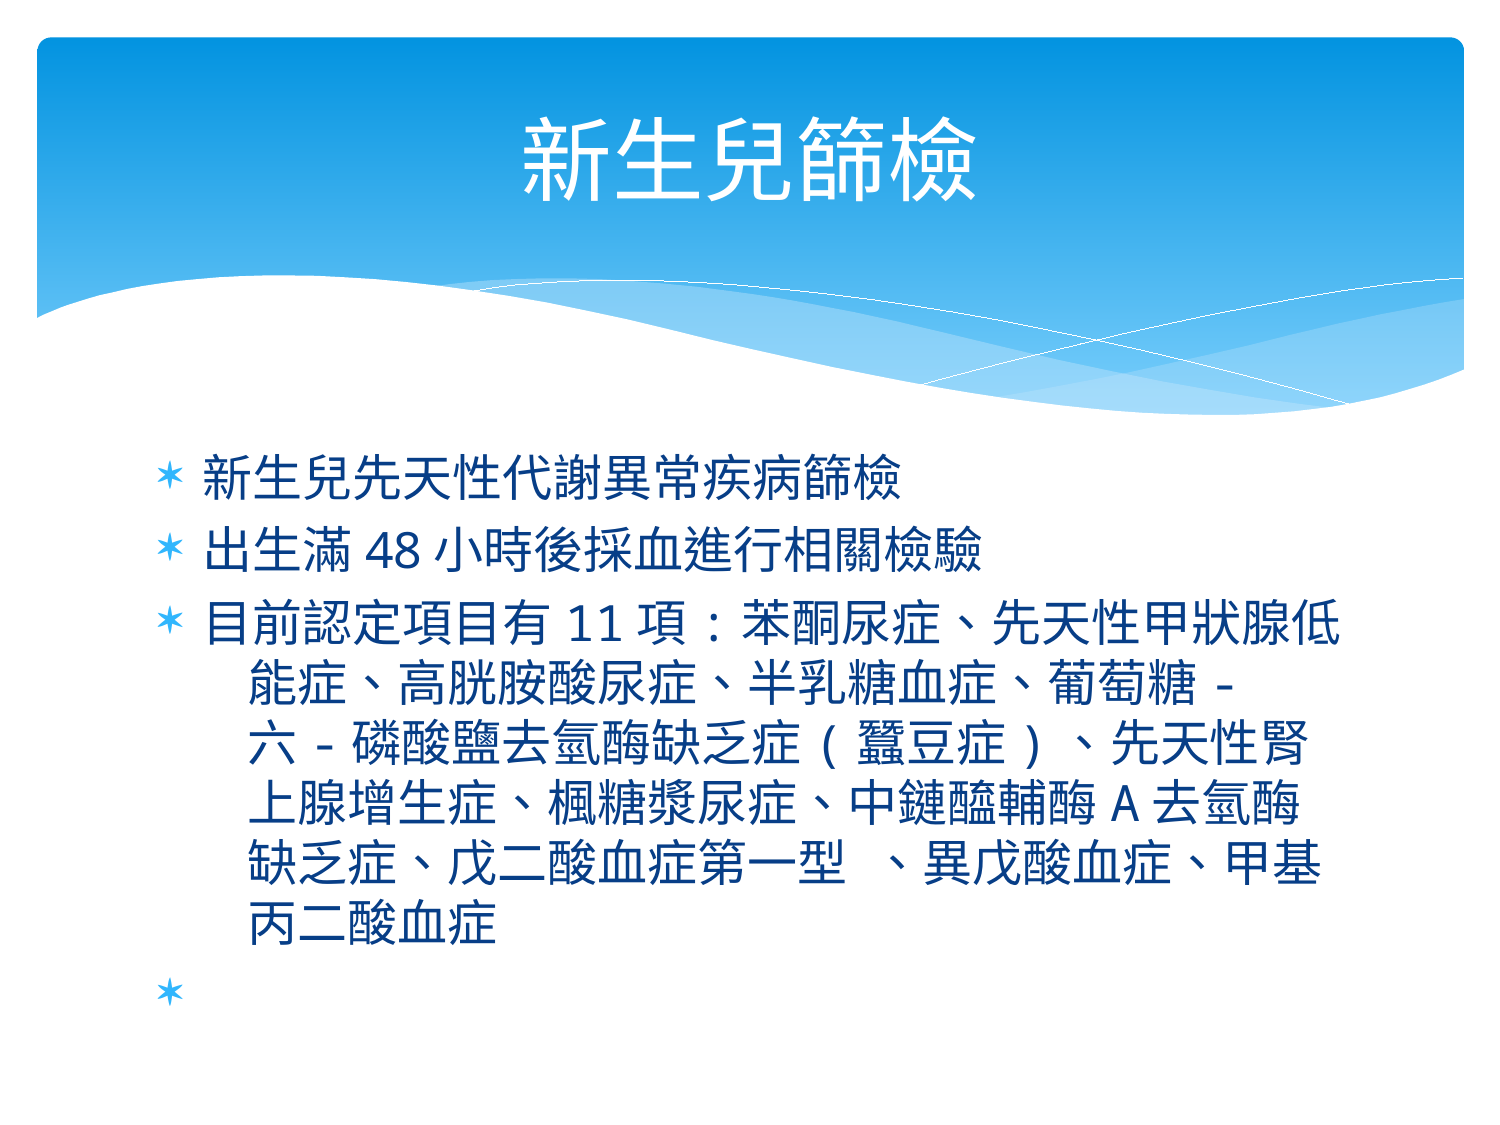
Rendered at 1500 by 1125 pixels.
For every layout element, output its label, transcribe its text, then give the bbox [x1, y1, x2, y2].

list 新生兒先天性代謝異常疾病篩檢 出生滿48小時後採血進行相關檢驗 目前認定項目有11項:苯酮尿症、先天性甲狀腺低能症、高胱胺酸尿症、半乳糖血症、葡萄糖-六-磷酸鹽去氫酶缺乏症(蠶豆症)、先天性腎上腺增生症、楓糖漿尿症、中鏈醯輔酶A去氫酶缺乏症、戊二酸血症第一型 、異戊酸血症、甲基丙二酸血症 [142, 438, 1359, 1005]
title 新生兒篩檢 [75, 55, 1426, 261]
